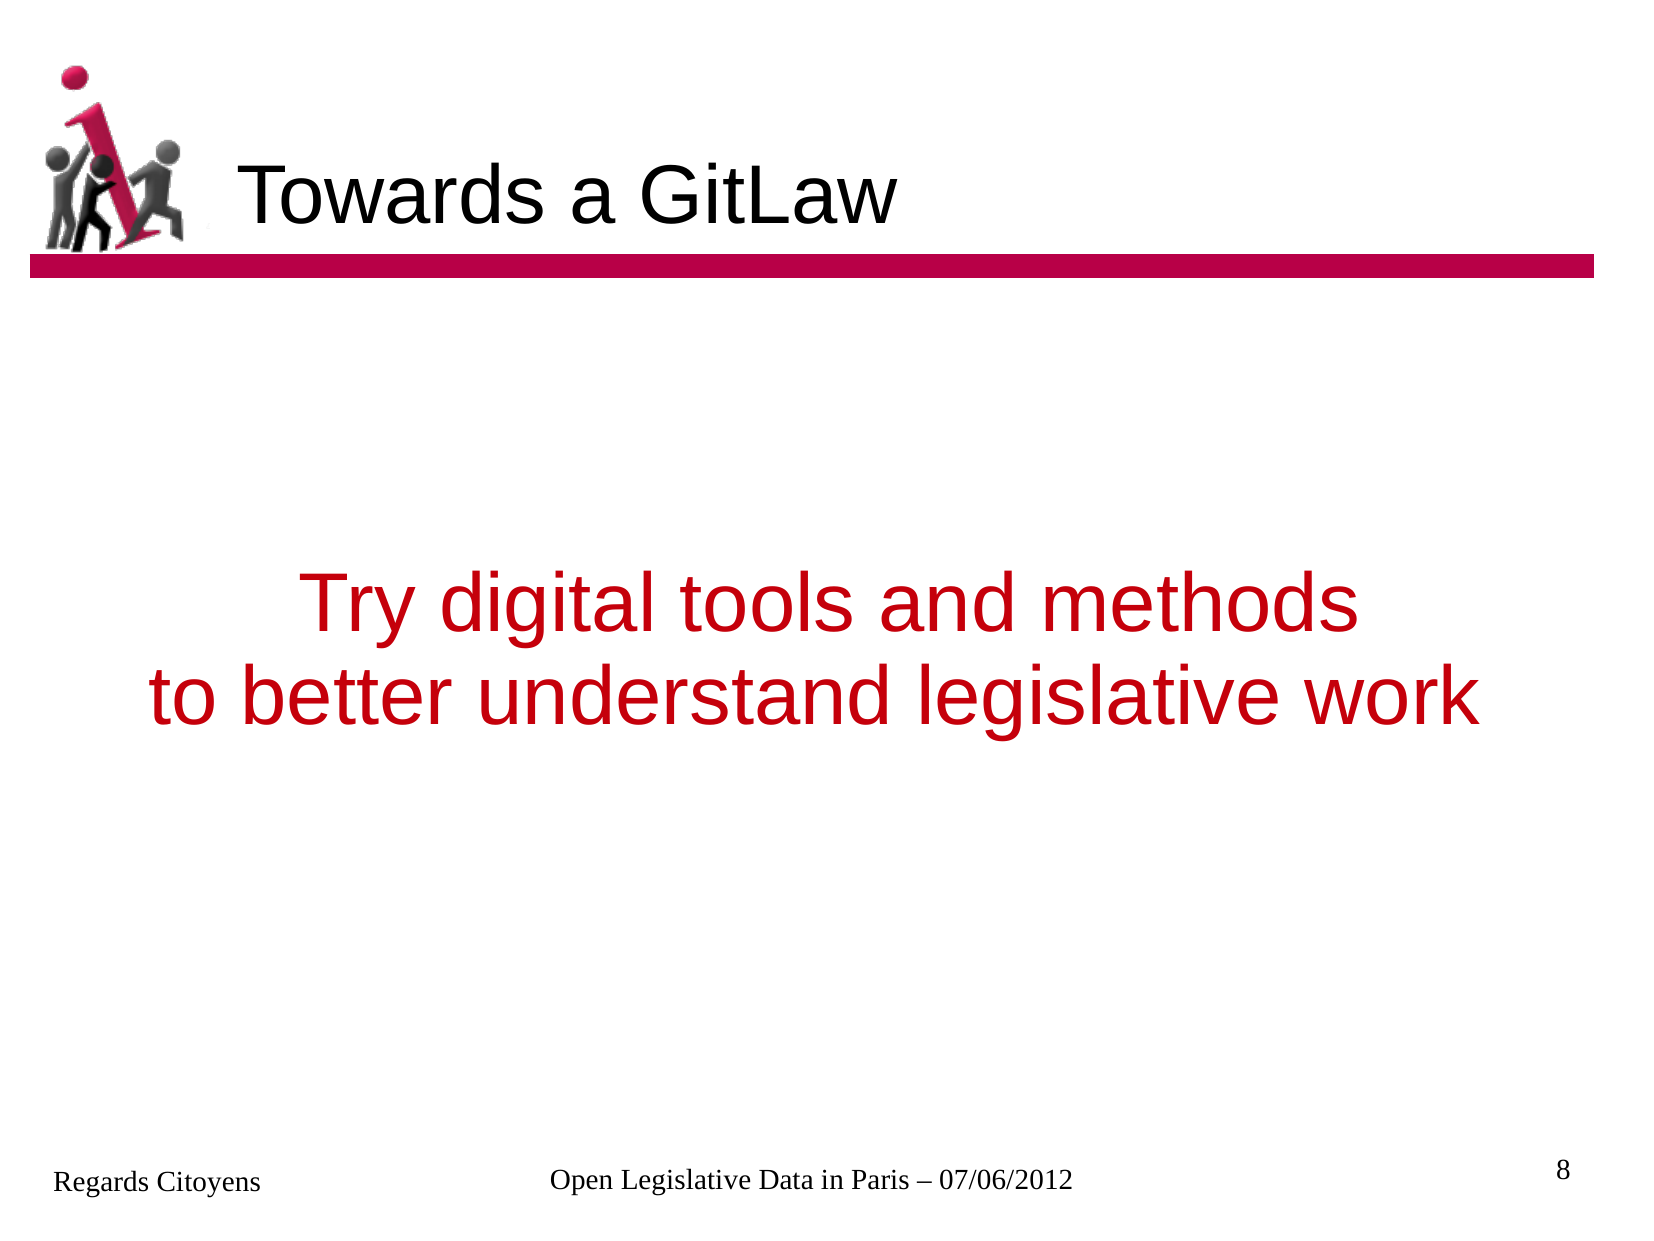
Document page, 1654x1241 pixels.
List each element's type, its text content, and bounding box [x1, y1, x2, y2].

title Towards a GitLaw [206, 90, 1595, 298]
text_box Try digital tools and methods to better understand legislative work [70, 296, 1560, 1115]
picture [29, 61, 210, 254]
